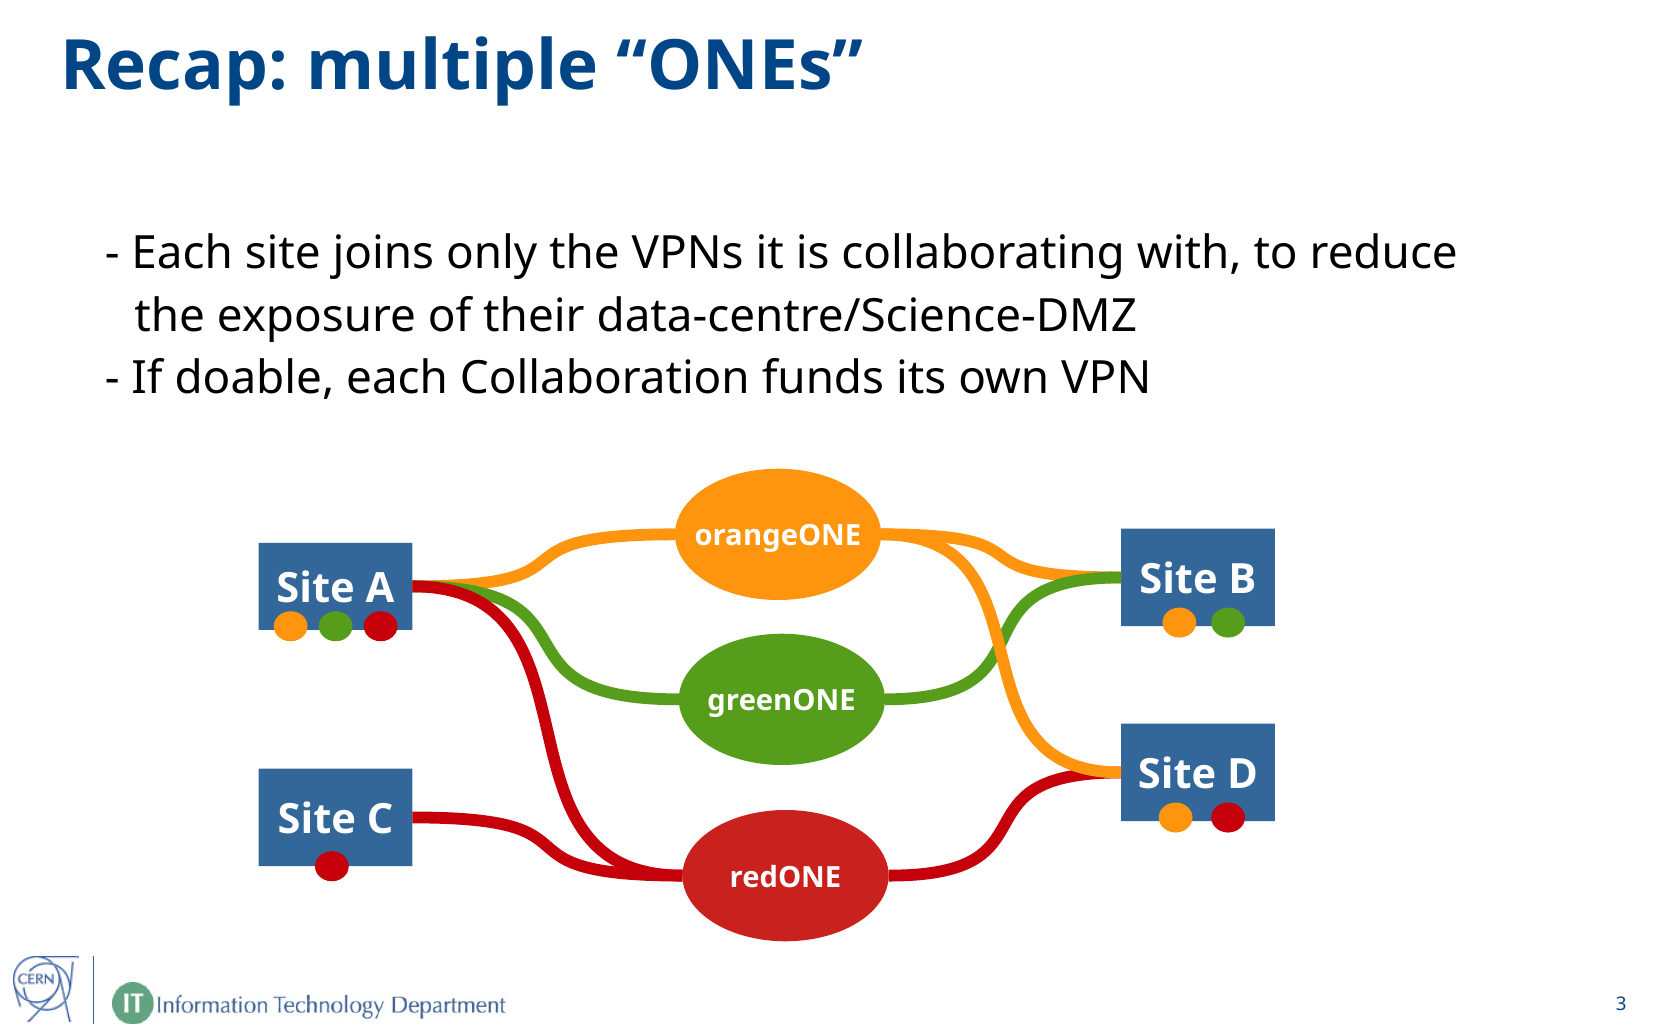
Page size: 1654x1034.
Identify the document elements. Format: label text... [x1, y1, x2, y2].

text_box [1211, 607, 1246, 638]
text_box Site A [258, 603, 413, 630]
text_box [273, 611, 308, 642]
text_box Site C [258, 768, 413, 867]
text_box [1211, 802, 1246, 833]
text_box Site D [1121, 723, 1275, 822]
text_box [318, 611, 353, 642]
text_box Site B [1121, 603, 1275, 627]
text_box - Each site joins only the VPNs it is collaborating with, to reduce the exposure of their data-centre/Science-DMZ - If doable, each Collaboration funds its own VPN [90, 150, 1549, 603]
text_box redONE [682, 810, 889, 942]
picture [13, 956, 79, 1032]
text_box [1158, 802, 1193, 833]
text_box [314, 851, 349, 882]
text_box [1162, 607, 1197, 638]
text_box greenONE [678, 633, 886, 766]
title Recap: multiple “ONEs” [60, 0, 1528, 138]
text_box [363, 611, 398, 642]
picture [112, 982, 755, 1024]
